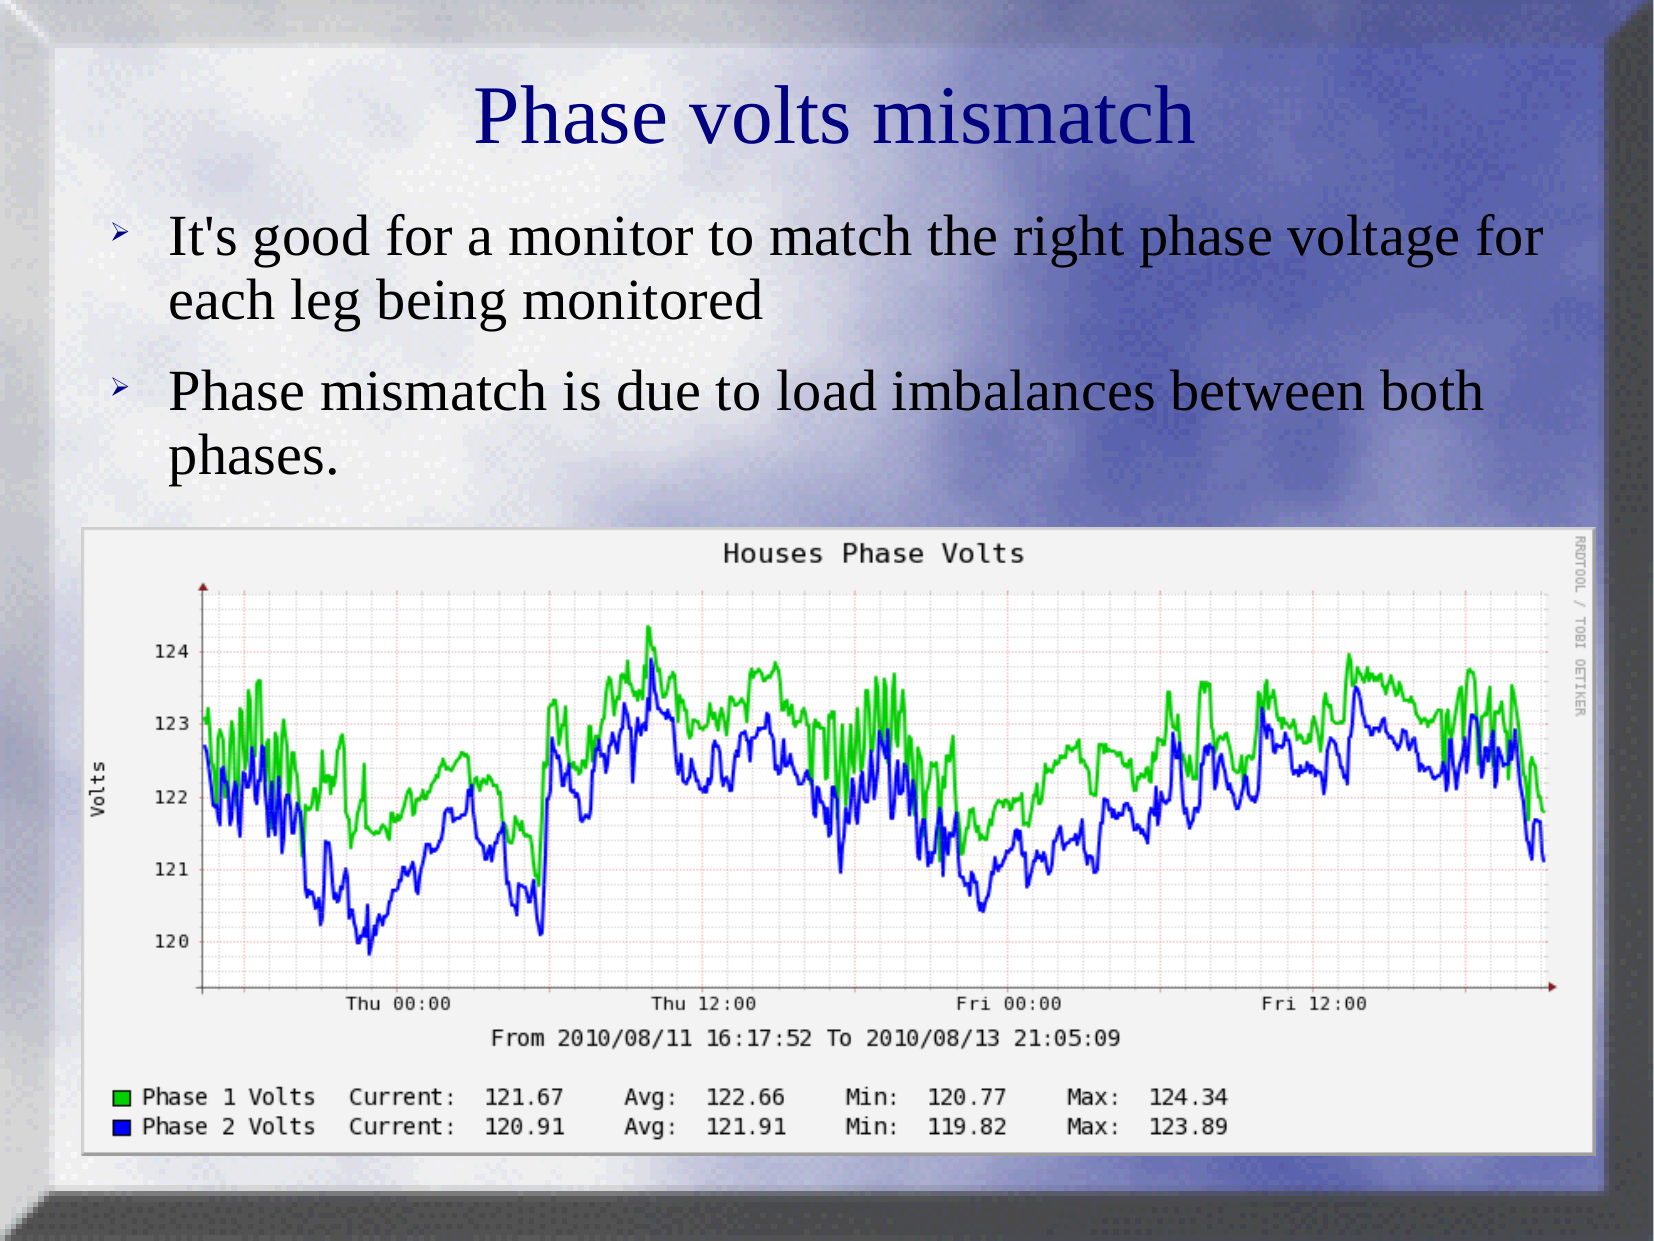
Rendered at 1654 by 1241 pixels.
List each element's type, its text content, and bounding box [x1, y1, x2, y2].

list It's good for a monitor to match the right phase voltage for each leg being monitored Phase mismatch is due to load imbalances between both phases. [109, 203, 1555, 488]
title Phase volts mismatch [120, 67, 1552, 165]
picture [0, 0, 1654, 1241]
